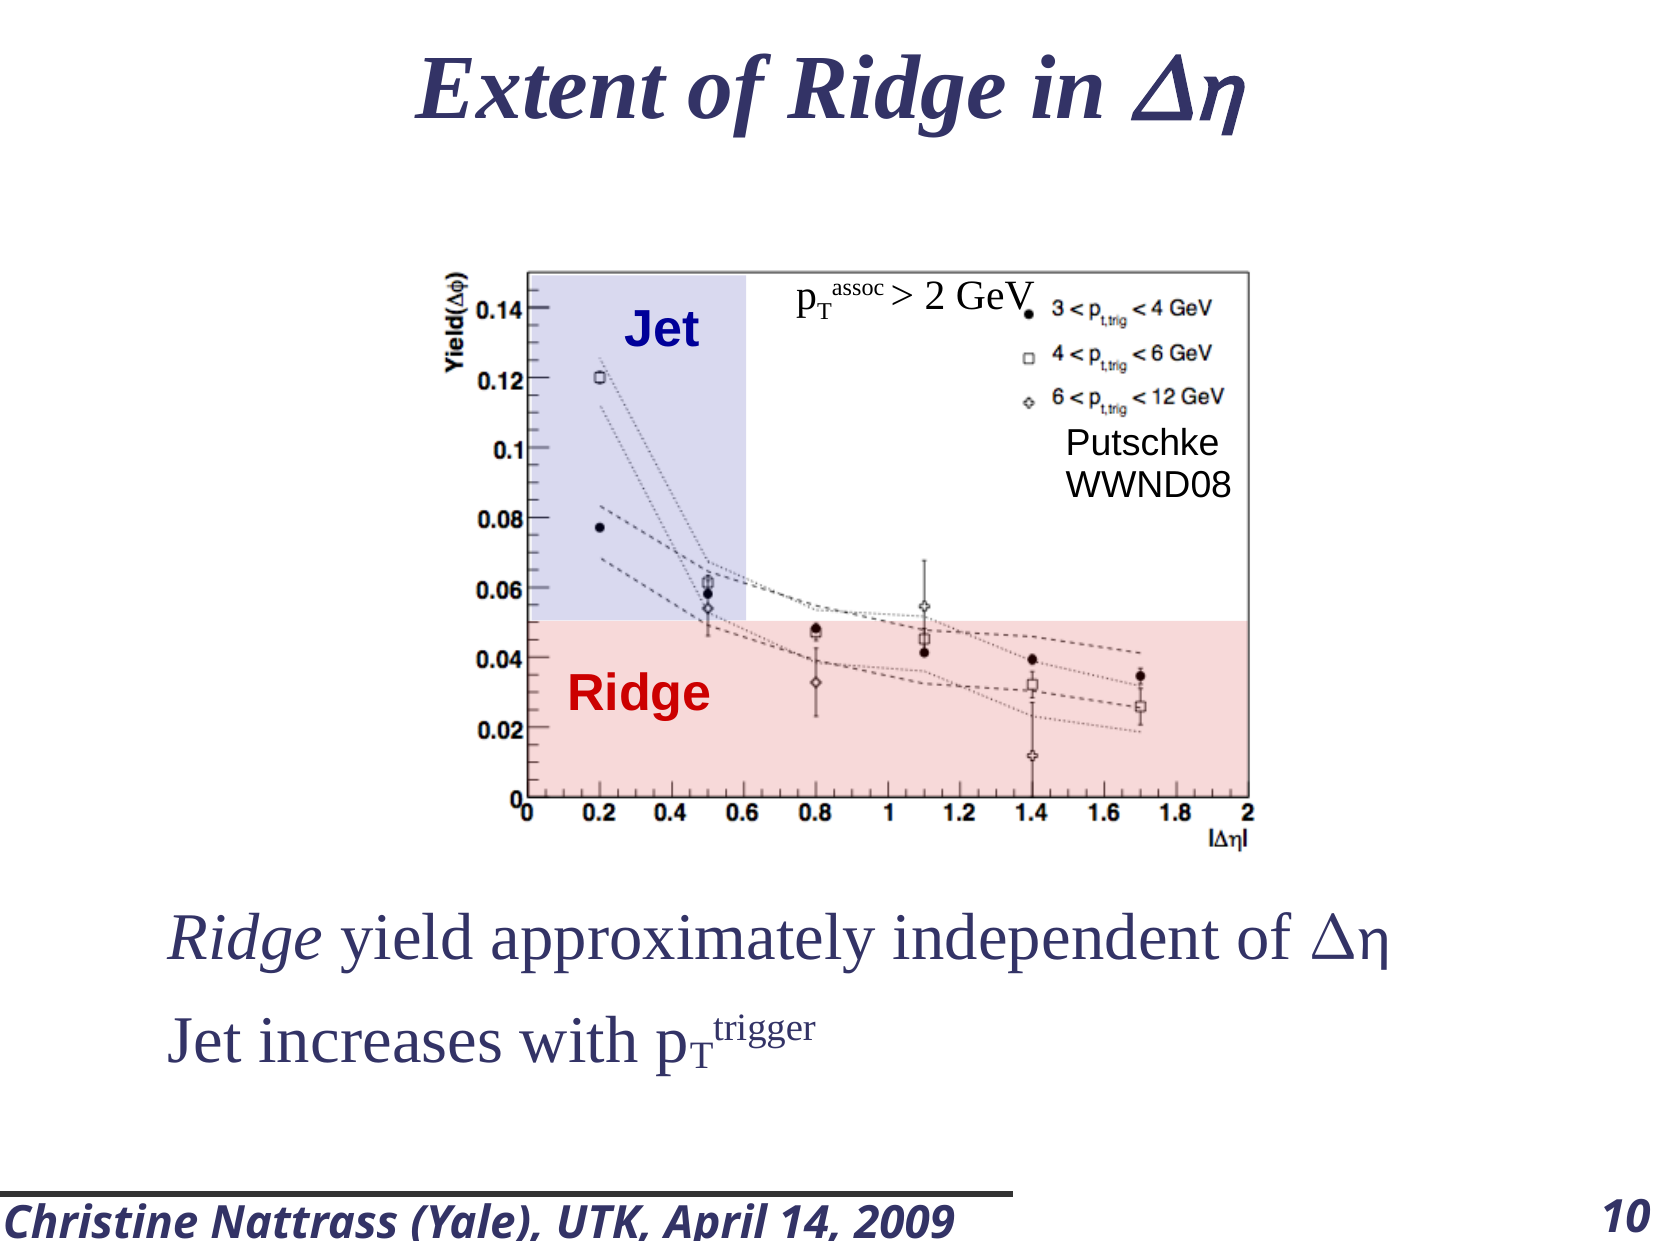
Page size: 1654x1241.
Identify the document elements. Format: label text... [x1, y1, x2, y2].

title Extent of Ridge in  [82, 0, 1571, 192]
text_box Ridge [560, 663, 719, 722]
text_box Putschke WWND08 [1050, 413, 1276, 513]
text_box pTassoc > 2 GeV [684, 271, 1042, 325]
text_box [527, 275, 1248, 797]
list Ridge yield approximately independent of  Jet increases with pTtrigger [150, 899, 1571, 1103]
picture [438, 208, 1339, 863]
text_box Jet [617, 299, 707, 358]
